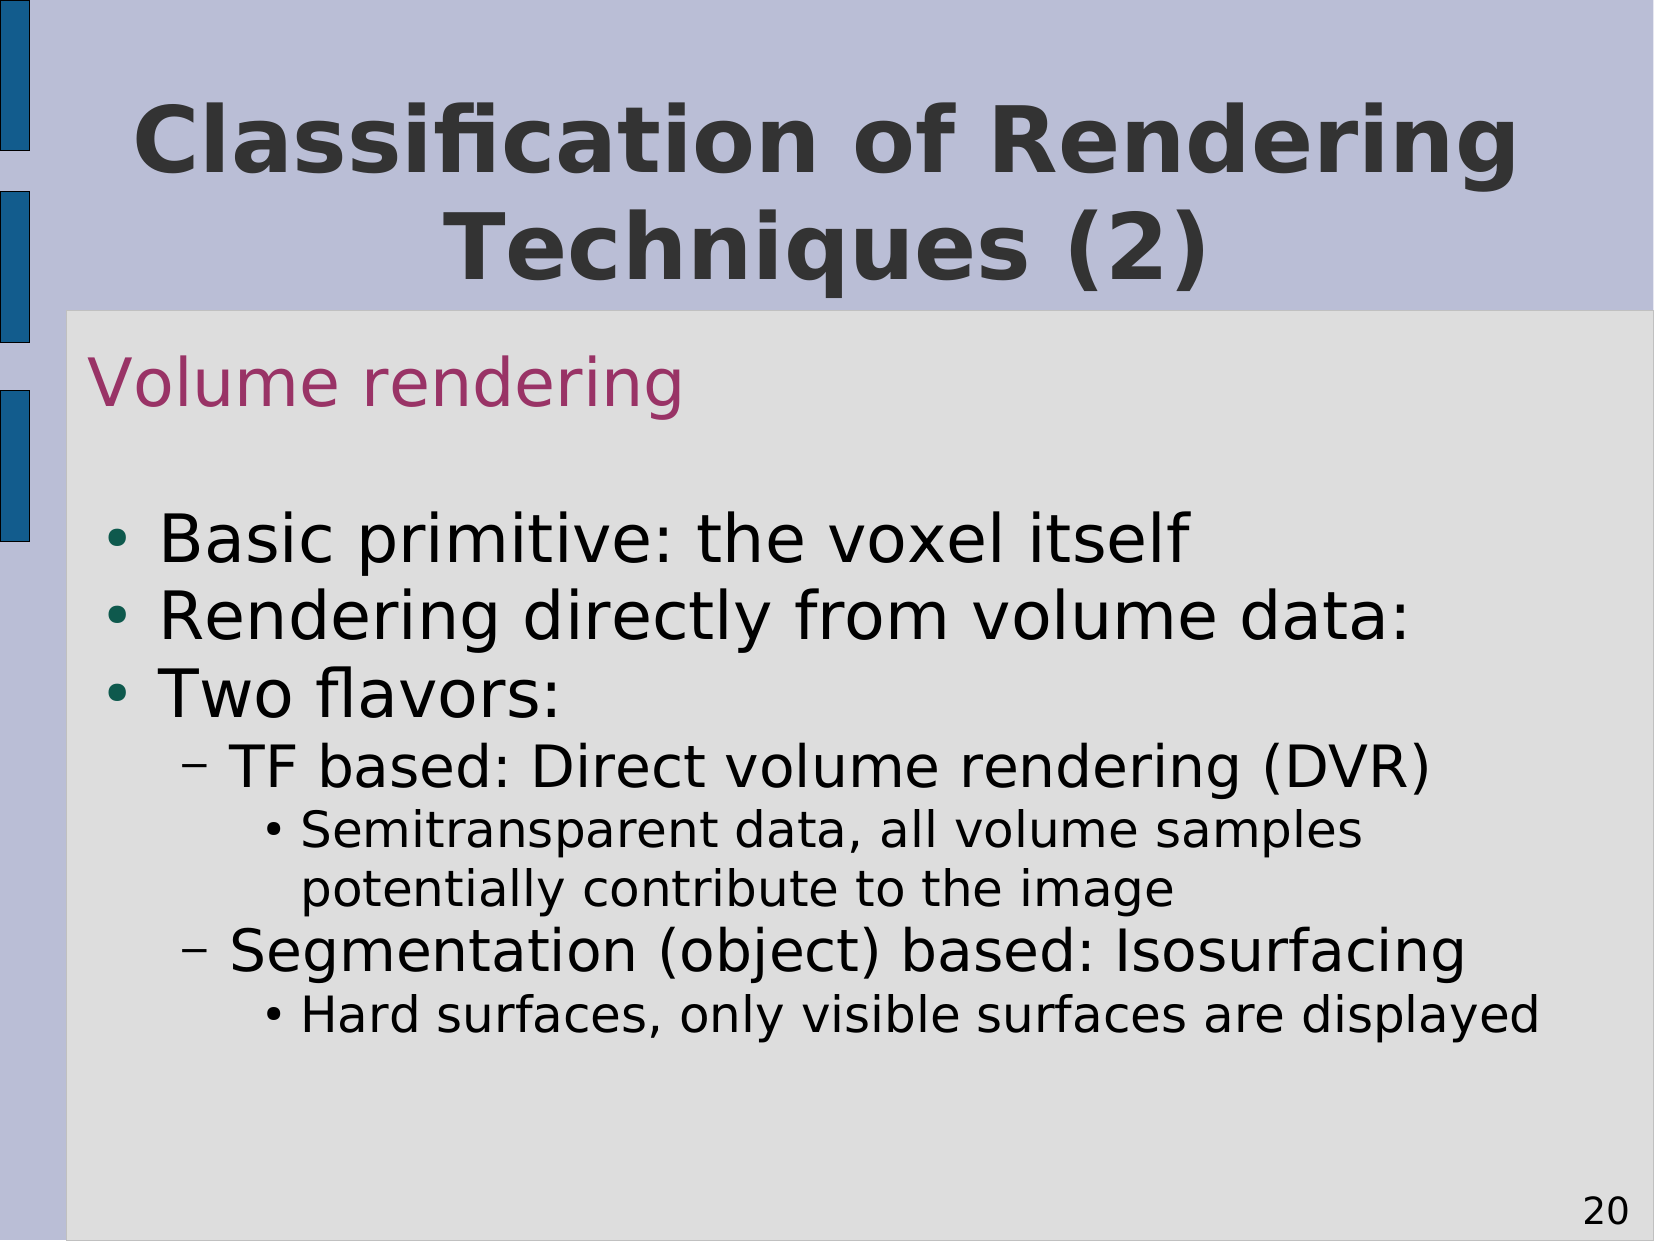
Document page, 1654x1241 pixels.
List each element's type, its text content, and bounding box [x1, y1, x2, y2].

list Volume rendering Basic primitive: the voxel itself Rendering directly from volume data: Two flavors: TF based: Direct volume rendering (DVR) Semitransparent data, all volume samples potentially contribute to the image Segmentation (object) based: Isosurfacing Hard surfaces, only visible surfaces are displayed [87, 344, 1639, 1191]
title Classification of Rendering Techniques (2) [121, 87, 1534, 302]
